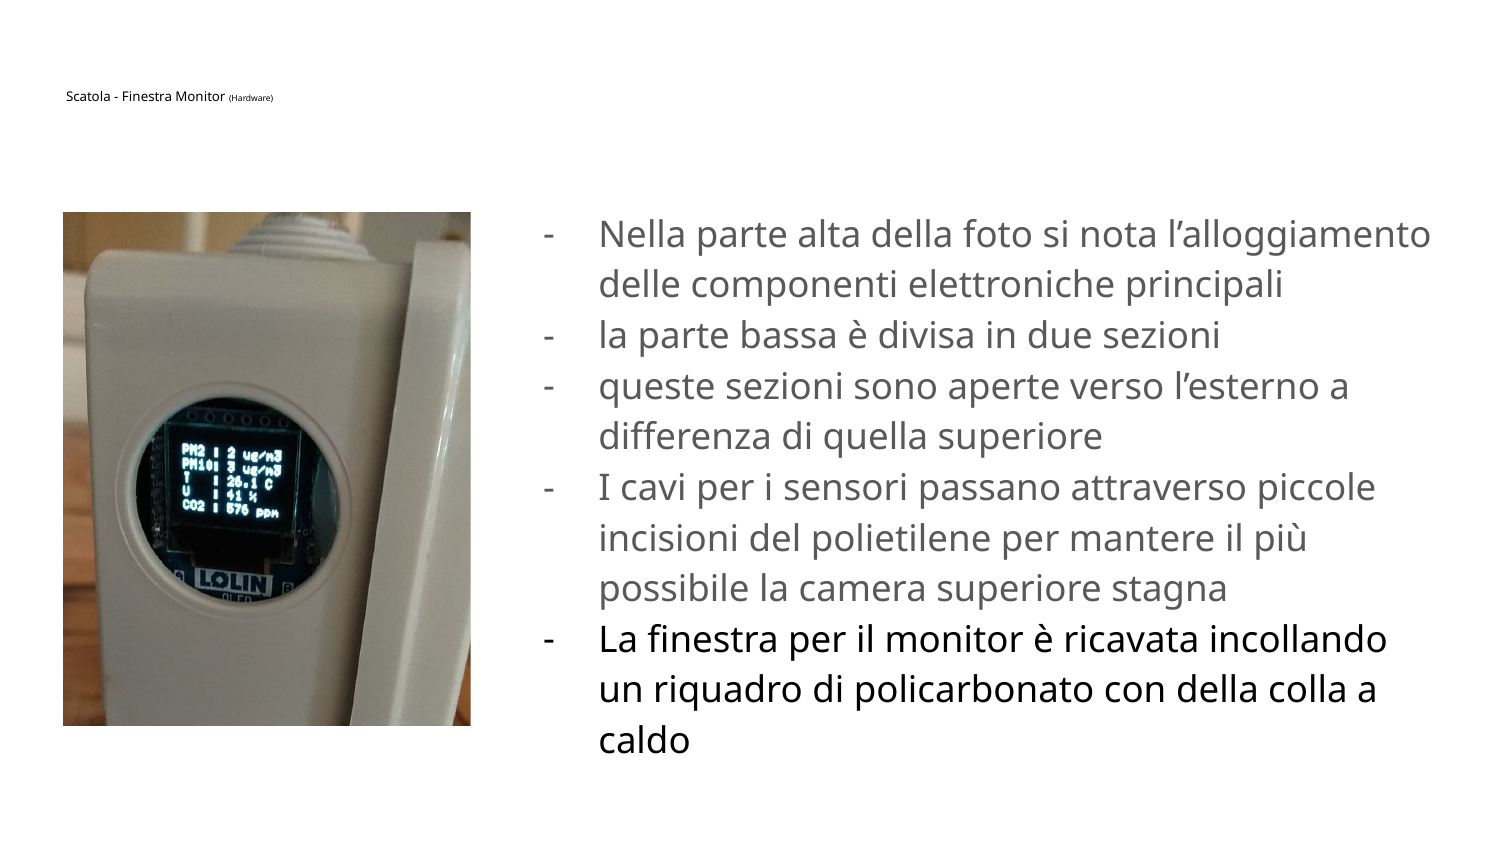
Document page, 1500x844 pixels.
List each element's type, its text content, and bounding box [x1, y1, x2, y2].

list Nella parte alta della foto si nota l’alloggiamento delle componenti elettroniche principali la parte bassa è divisa in due sezioni queste sezioni sono aperte verso l’esterno a differenza di quella superiore I cavi per i sensori passano attraverso piccole incisioni del polietilene per mantere il più possibile la camera superiore stagna La finestra per il monitor è ricavata incollando un riquadro di policarbonato con della colla a caldo [509, 189, 1449, 824]
picture [63, 212, 471, 726]
title Scatola - Finestra Monitor (Hardware) [51, 72, 1449, 152]
